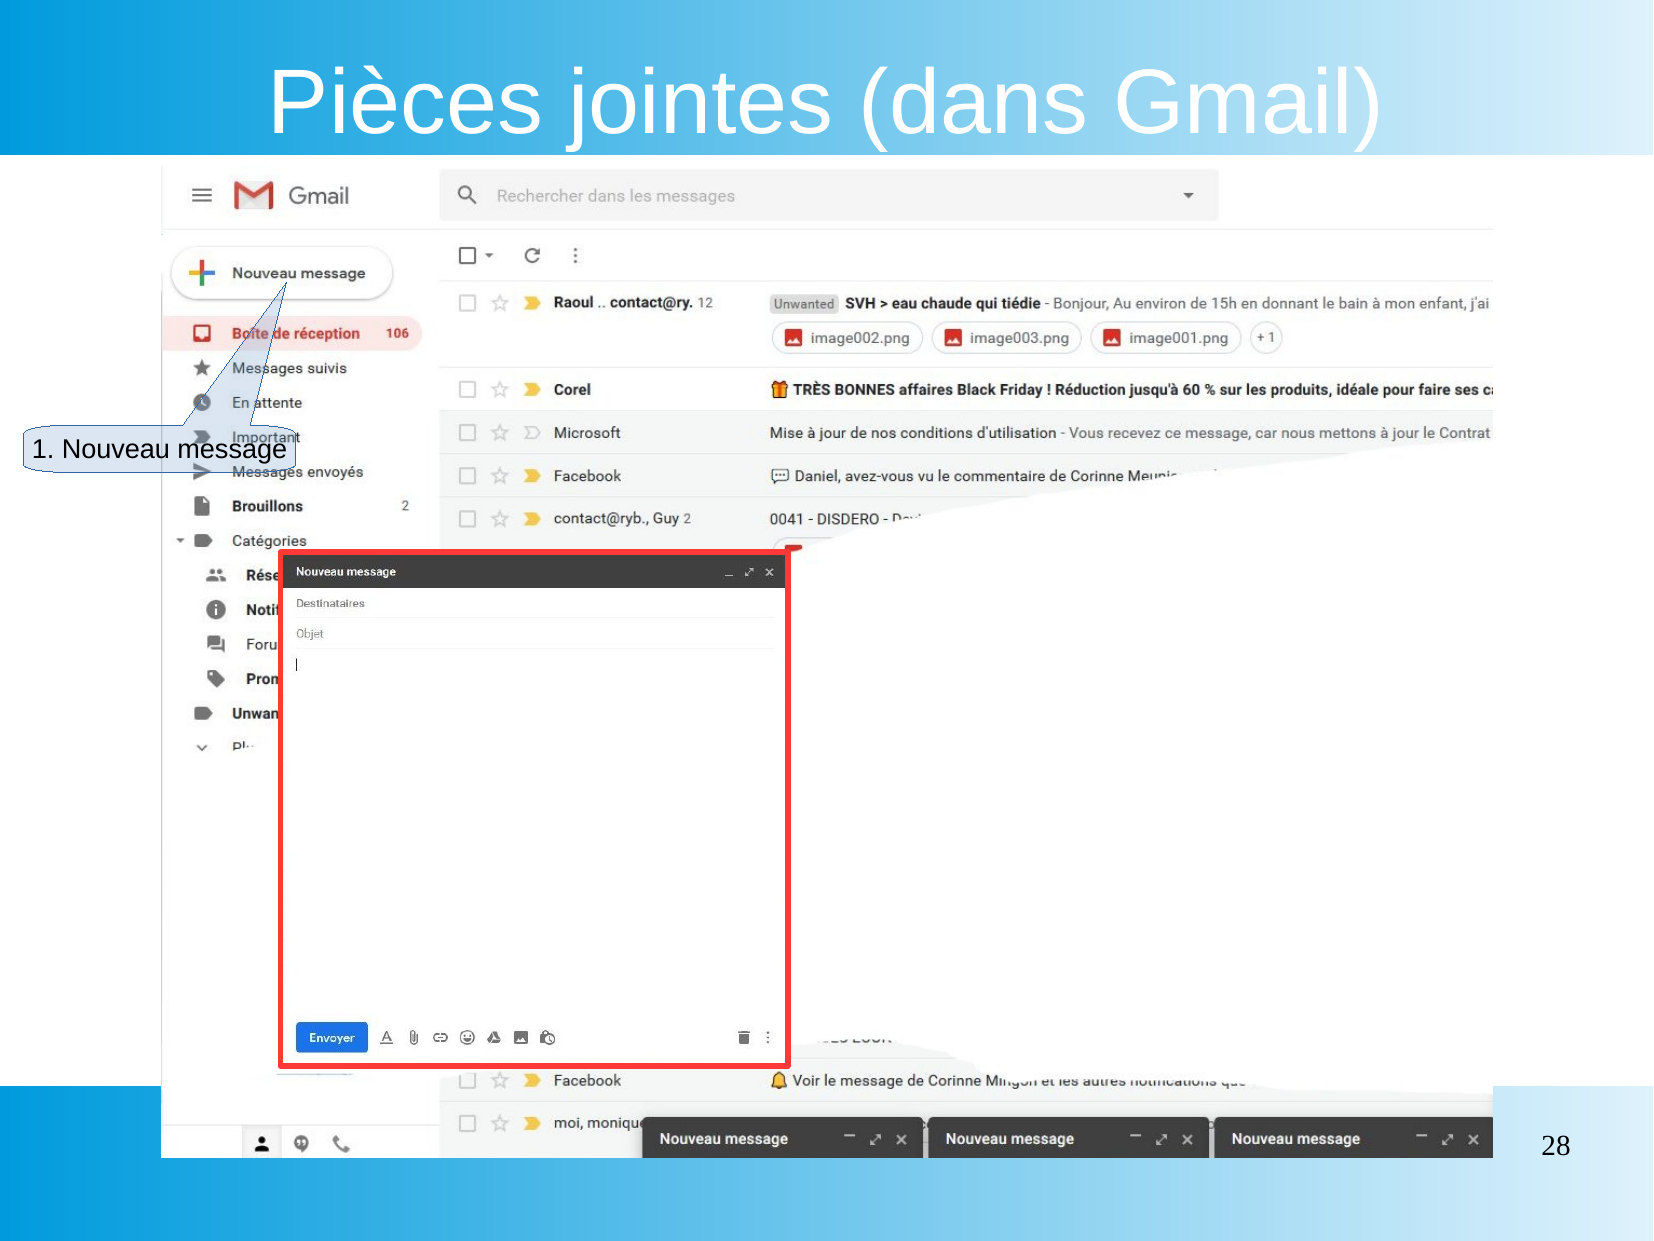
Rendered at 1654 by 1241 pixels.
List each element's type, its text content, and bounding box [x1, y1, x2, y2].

picture [161, 166, 1493, 1158]
title Pièces jointes (dans Gmail) [82, 49, 1571, 155]
text_box 1. Nouveau message [23, 282, 296, 473]
